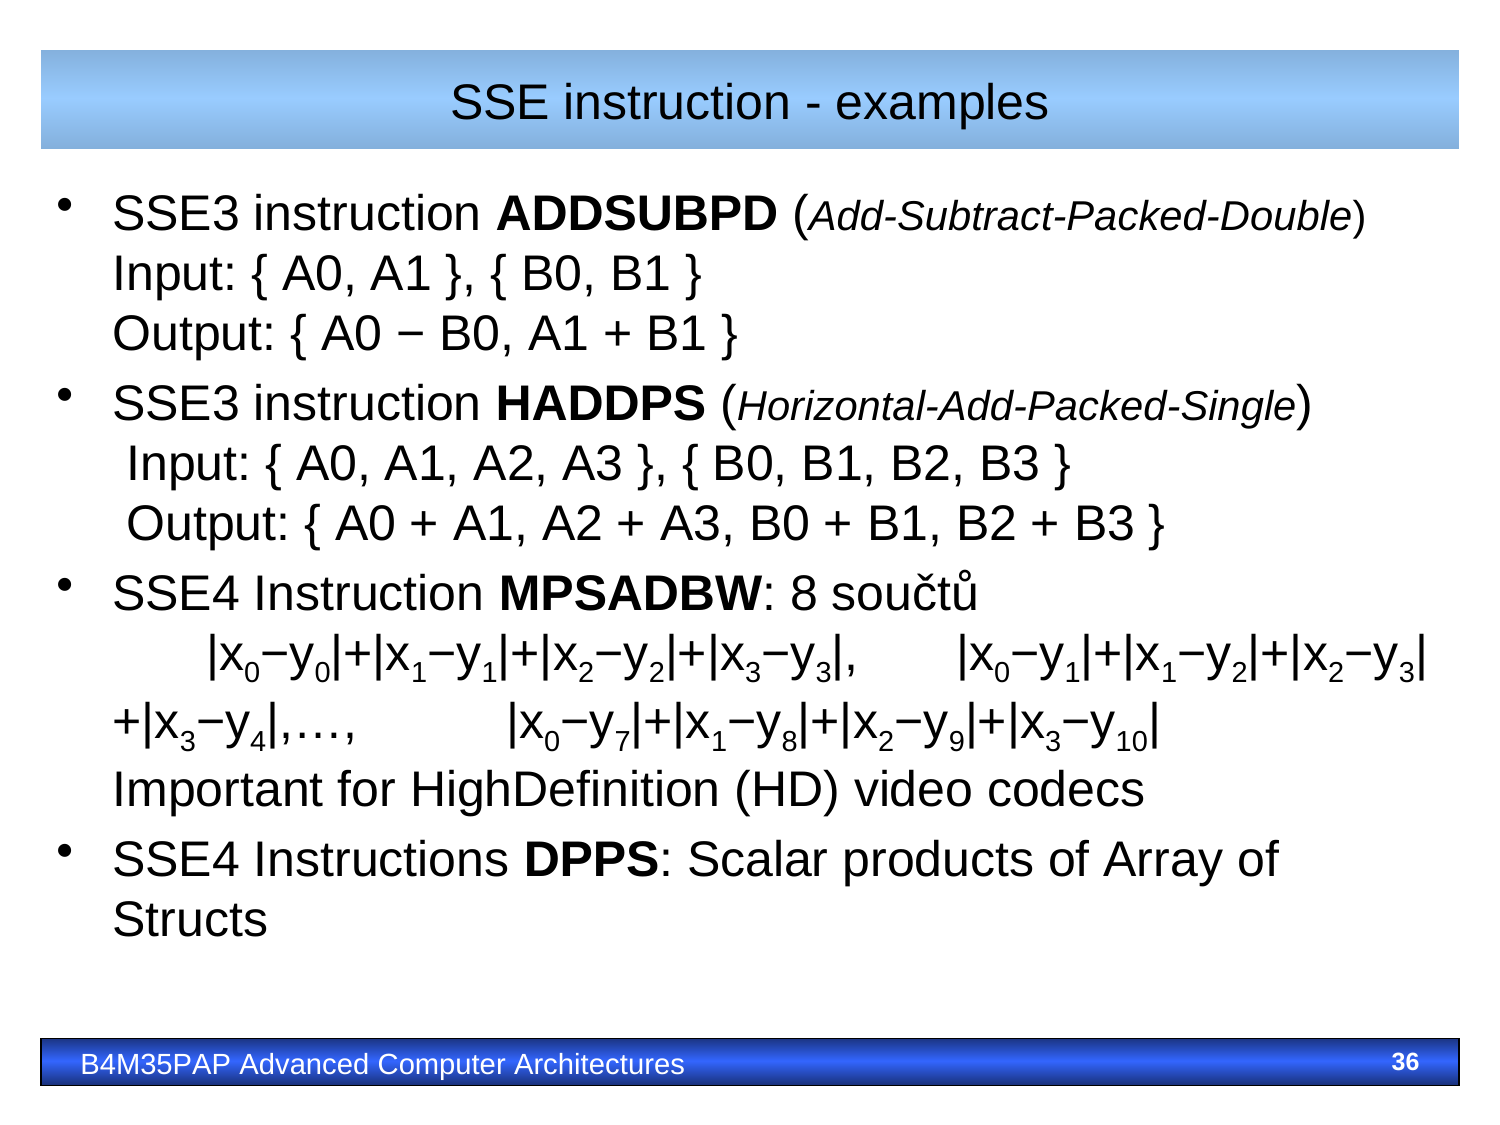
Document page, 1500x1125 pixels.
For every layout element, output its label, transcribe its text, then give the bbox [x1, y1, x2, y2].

list SSE3 instruction ADDSUBPD (Add-Subtract-Packed-Double) Input: { A0, A1 }, { B0, B1 } Output: { A0 − B0, A1 + B1 } SSE3 instruction HADDPS (Horizontal-Add-Packed-Single) Input: { A0, A1, A2, A3 }, { B0, B1, B2, B3 } Output: { A0 + A1, A2 + A3, B0 + B1, B2 + B3 } SSE4 Instruction MPSADBW: 8 součtů |x0−y0|+|x1−y1|+|x2−y2|+|x3−y3|, |x0−y1|+|x1−y2|+|x2−y3|+|x3−y4|,…, |x0−y7|+|x1−y8|+|x2−y9|+|x3−y10| Important for HighDefinition (HD) video codecs SSE4 Instructions DPPS: Scalar products of Array of Structs [41, 172, 1459, 1000]
title SSE instruction - examples [41, 50, 1459, 149]
